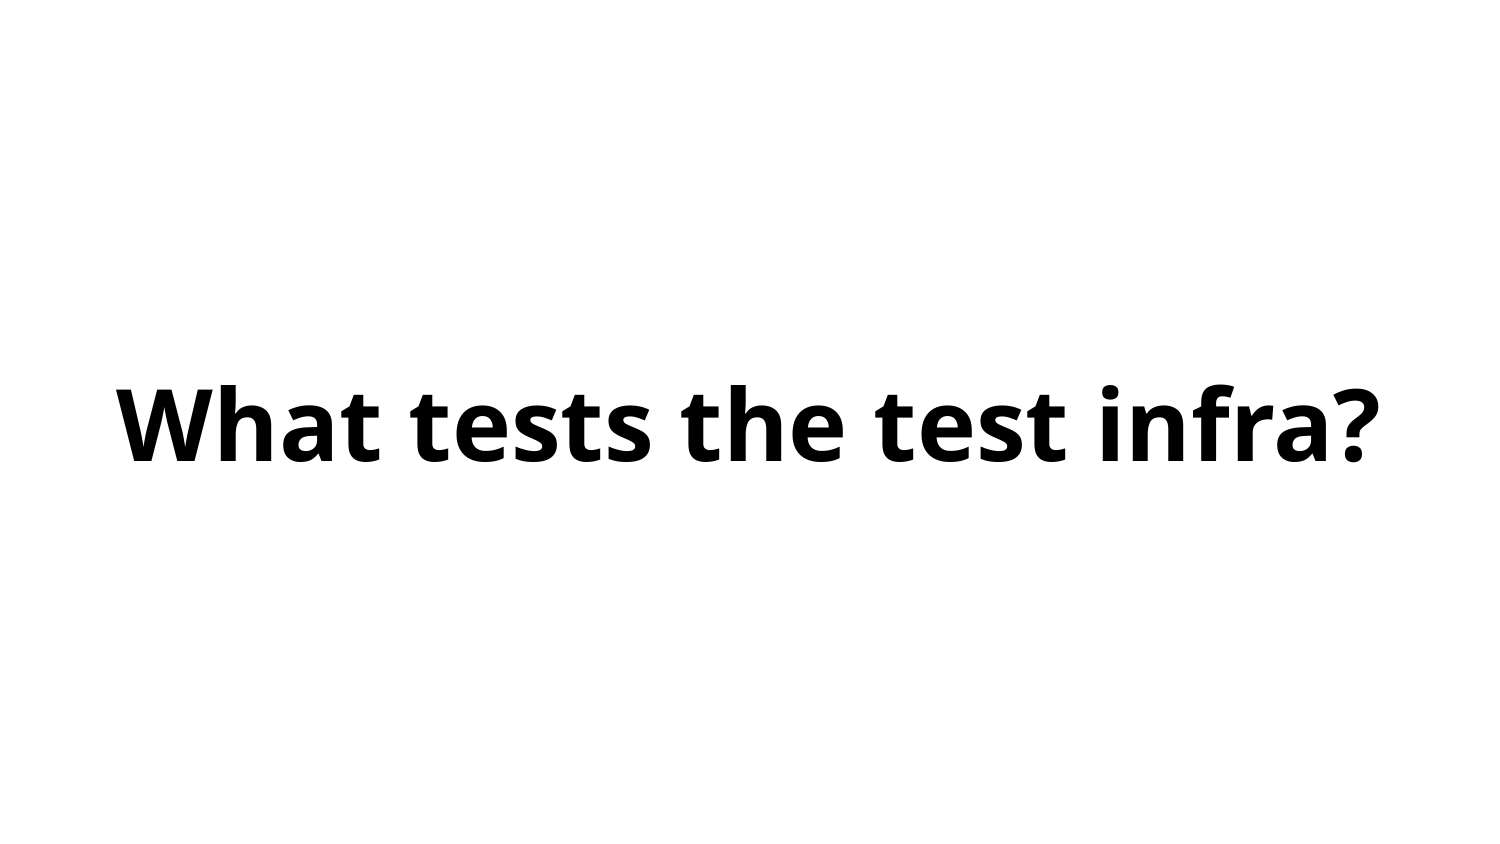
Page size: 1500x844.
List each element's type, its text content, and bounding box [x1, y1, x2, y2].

title What tests the test infra? [51, 352, 1449, 491]
